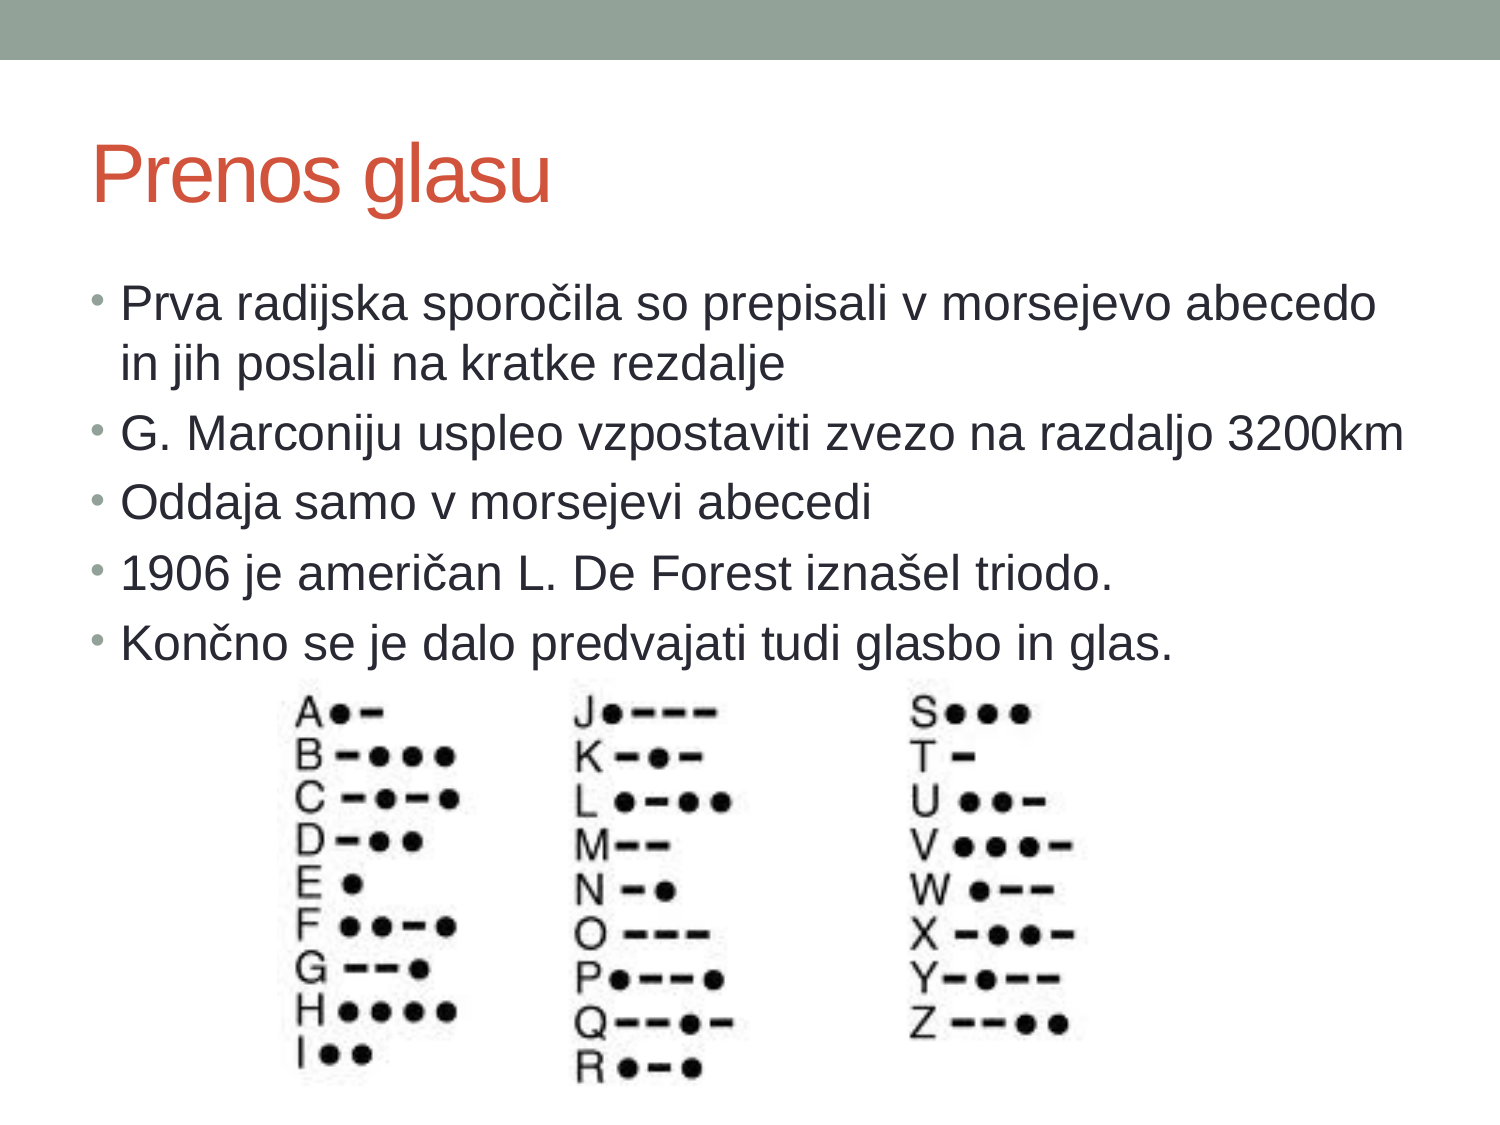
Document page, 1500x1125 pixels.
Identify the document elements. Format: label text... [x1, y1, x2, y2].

title Prenos glasu [75, 87, 1425, 250]
picture [277, 1063, 1128, 1125]
list Prva radijska sporočila so prepisali v morsejevo abecedo in jih poslali na kratke rezdalje G. Marconiju uspleo vzpostaviti zvezo na razdaljo 3200km Oddaja samo v morsejevi abecedi 1906 je američan L. De Forest iznašel triodo. Končno se je dalo predvajati tudi glasbo in glas. [75, 262, 1425, 1063]
